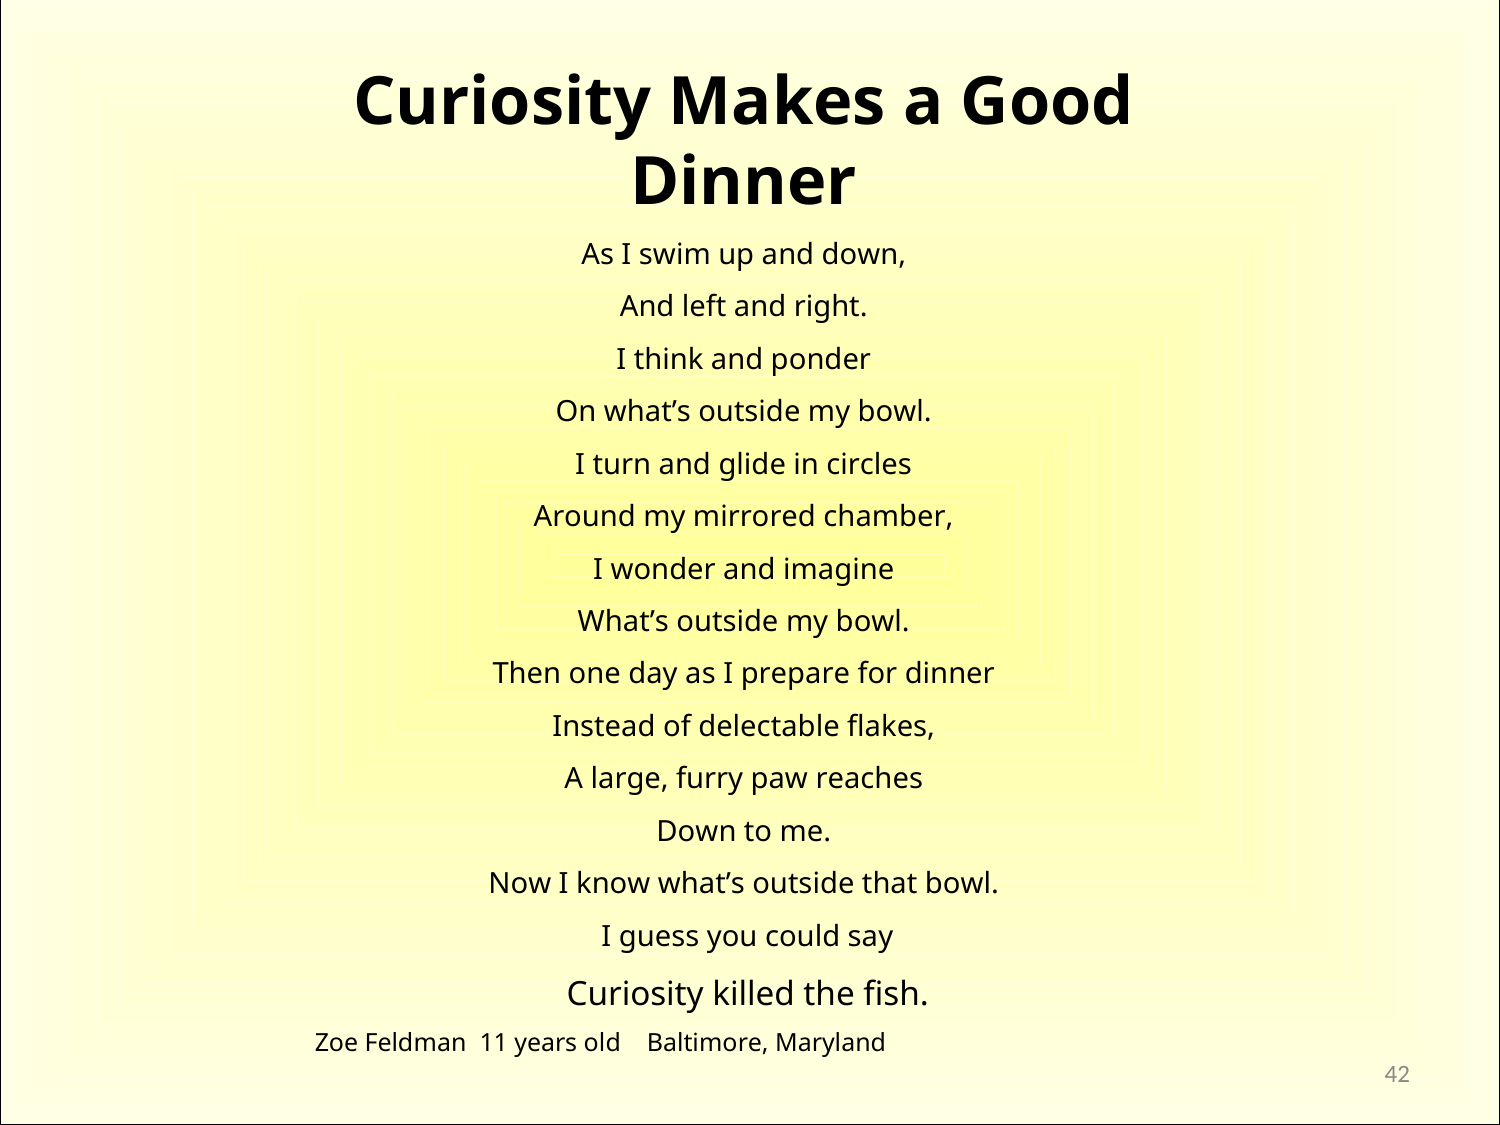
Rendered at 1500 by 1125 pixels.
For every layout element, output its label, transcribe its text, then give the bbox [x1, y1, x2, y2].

text_box Curiosity Makes a Good Dinner As I swim up and down, And left and right. I think and ponder On what’s outside my bowl. I turn and glide in circles Around my mirrored chamber, I wonder and imagine What’s outside my bowl. Then one day as I prepare for dinner Instead of delectable flakes, A large, furry paw reaches Down to me. Now I know what’s outside that bowl. I guess you could say Curiosity killed the fish. Zoe Feldman 11 years old Baltimore, Maryland [300, 50, 1188, 1065]
text_box <number> [1074, 1042, 1426, 1103]
text_box [0, 0, 1500, 1125]
